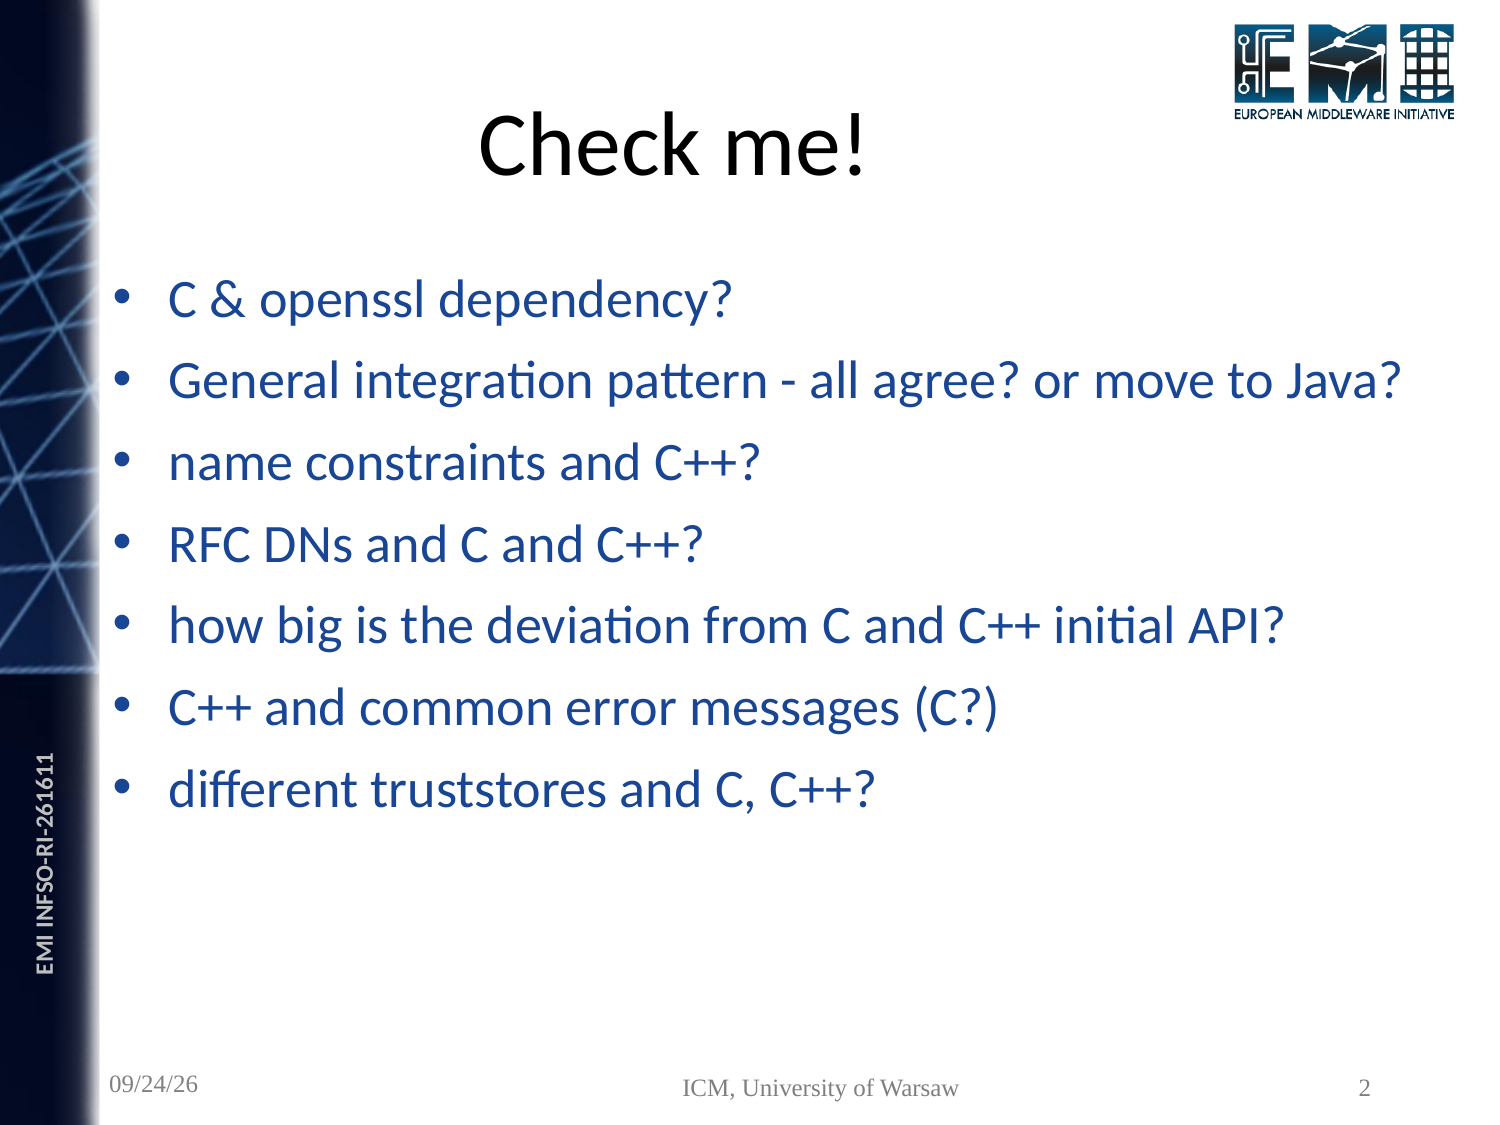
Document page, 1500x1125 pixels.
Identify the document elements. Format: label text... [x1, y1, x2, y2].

list C & openssl dependency? General integration pattern - all agree? or move to Java? name constraints and C++? RFC DNs and C and C++? how big is the deviation from C and C++ initial API? C++ and common error messages (C?) different truststores and C, C++? [112, 263, 1425, 1006]
title Check me! [112, 44, 1238, 233]
picture [0, 0, 111, 1125]
picture [1185, 8, 1500, 140]
